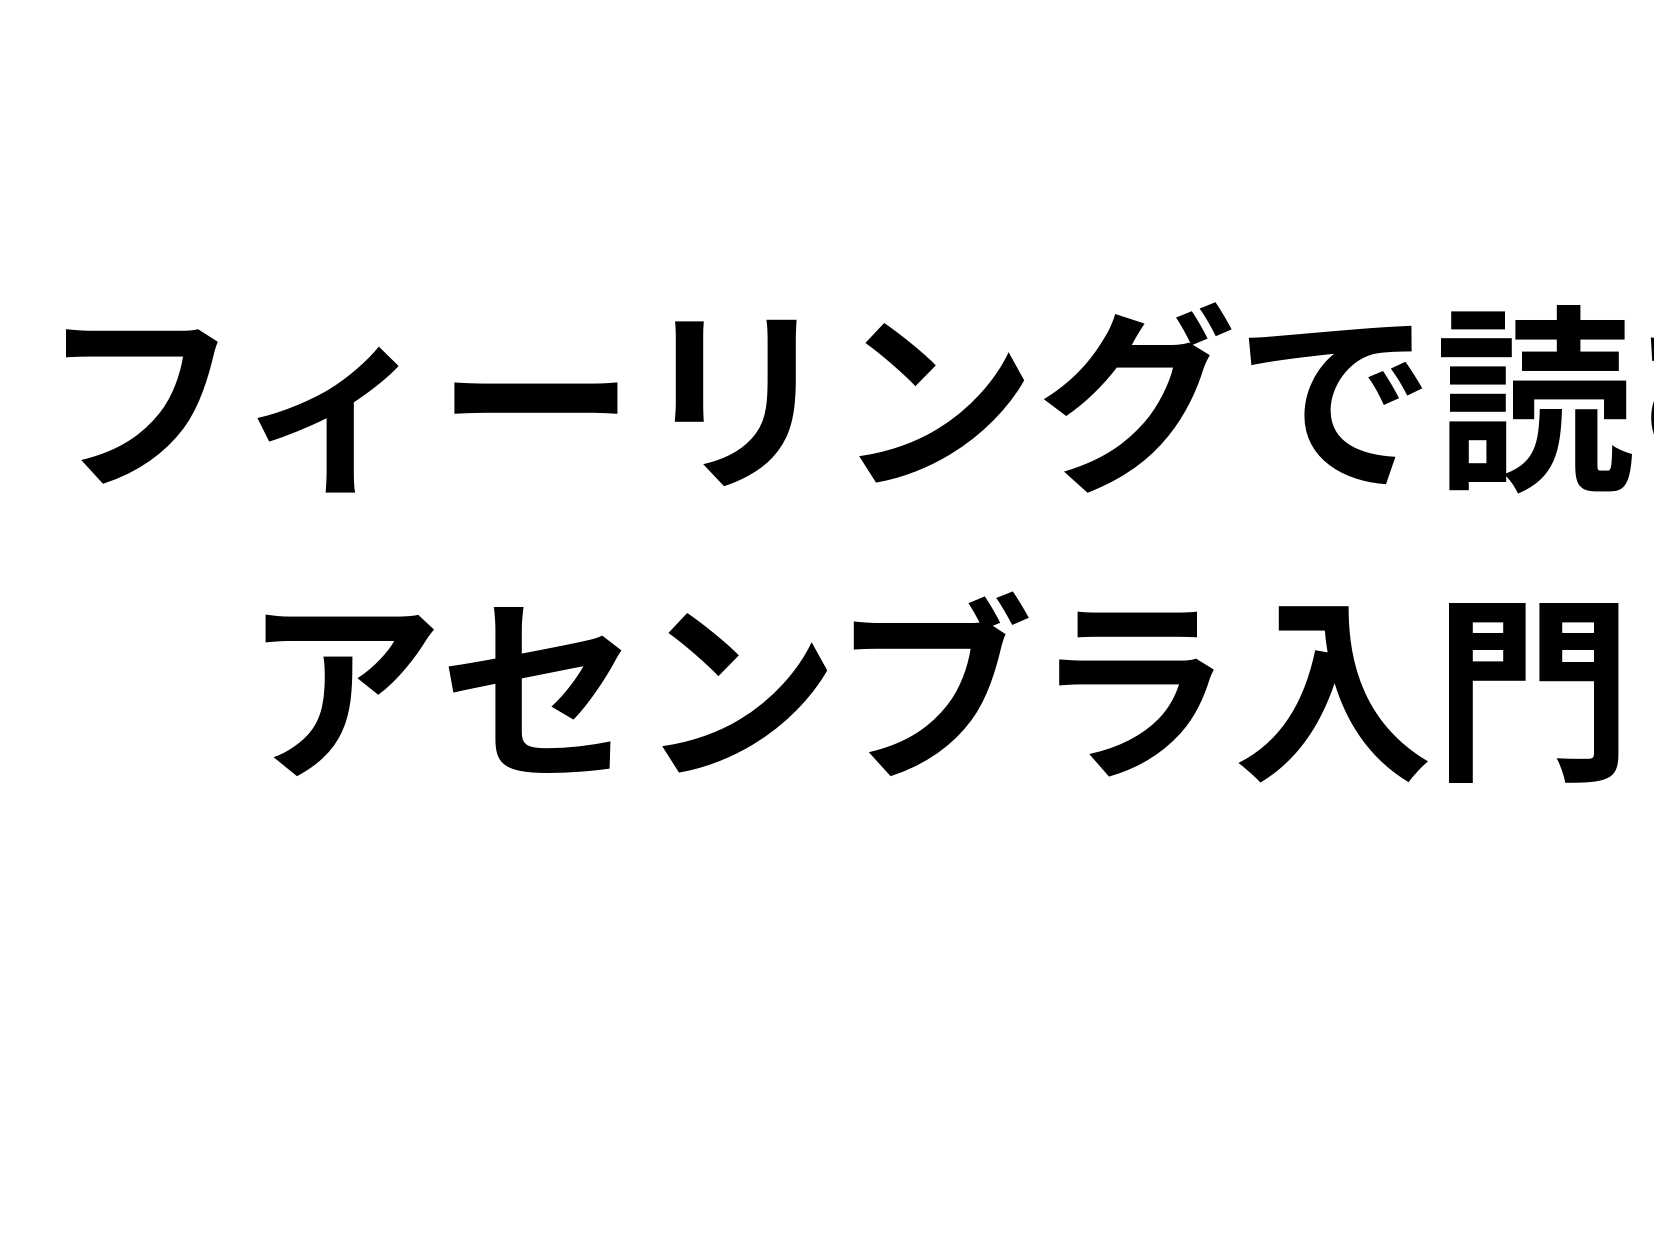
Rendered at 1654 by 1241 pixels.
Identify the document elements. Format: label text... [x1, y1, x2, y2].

text_box フィーリングで読む アセンブラ入門 [25, 236, 1625, 682]
